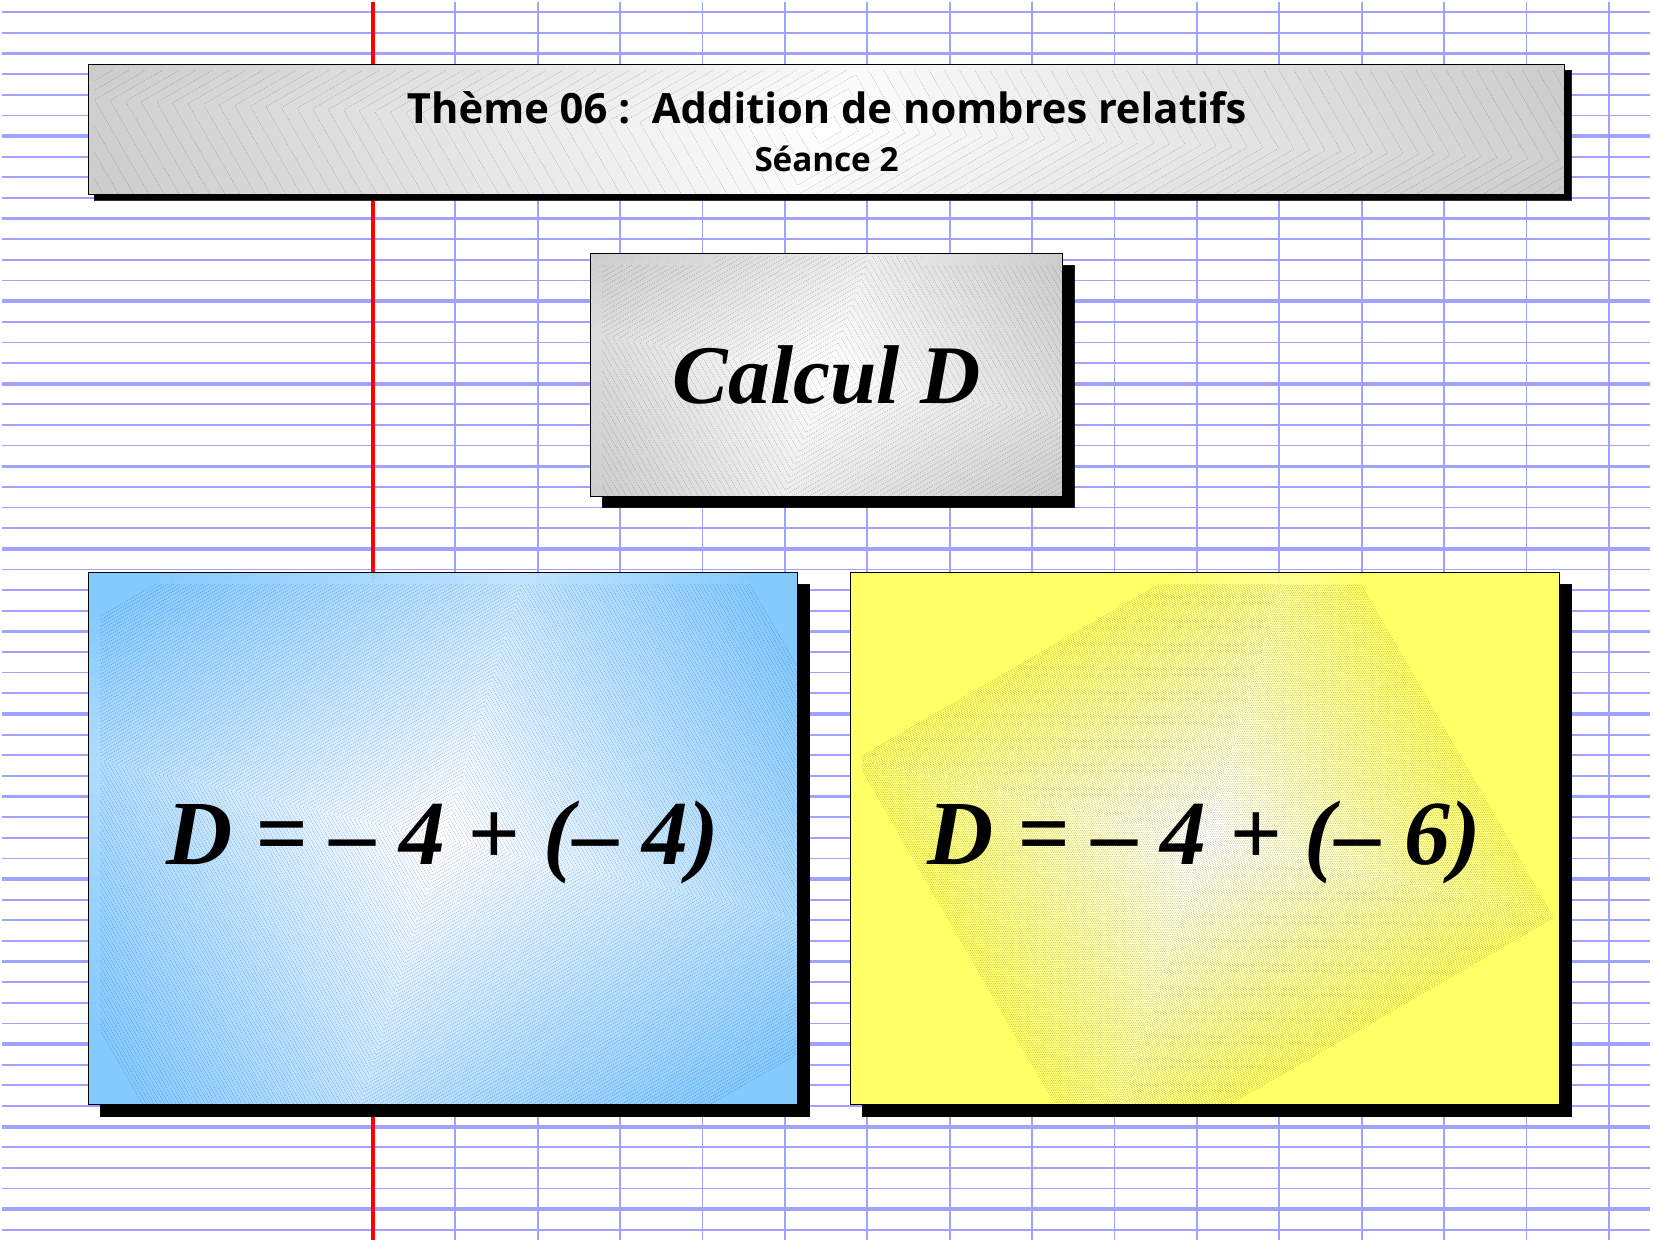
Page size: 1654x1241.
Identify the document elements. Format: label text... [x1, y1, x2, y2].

text_box D = – 4 + (– 4) [88, 572, 798, 1105]
text_box D = – 4 + (– 6) [850, 572, 1560, 1105]
text_box Calcul D [590, 253, 1063, 497]
text_box Thème 06 : Addition de nombres relatifs Séance 2 [88, 64, 1565, 195]
picture [0, 0, 1654, 1241]
